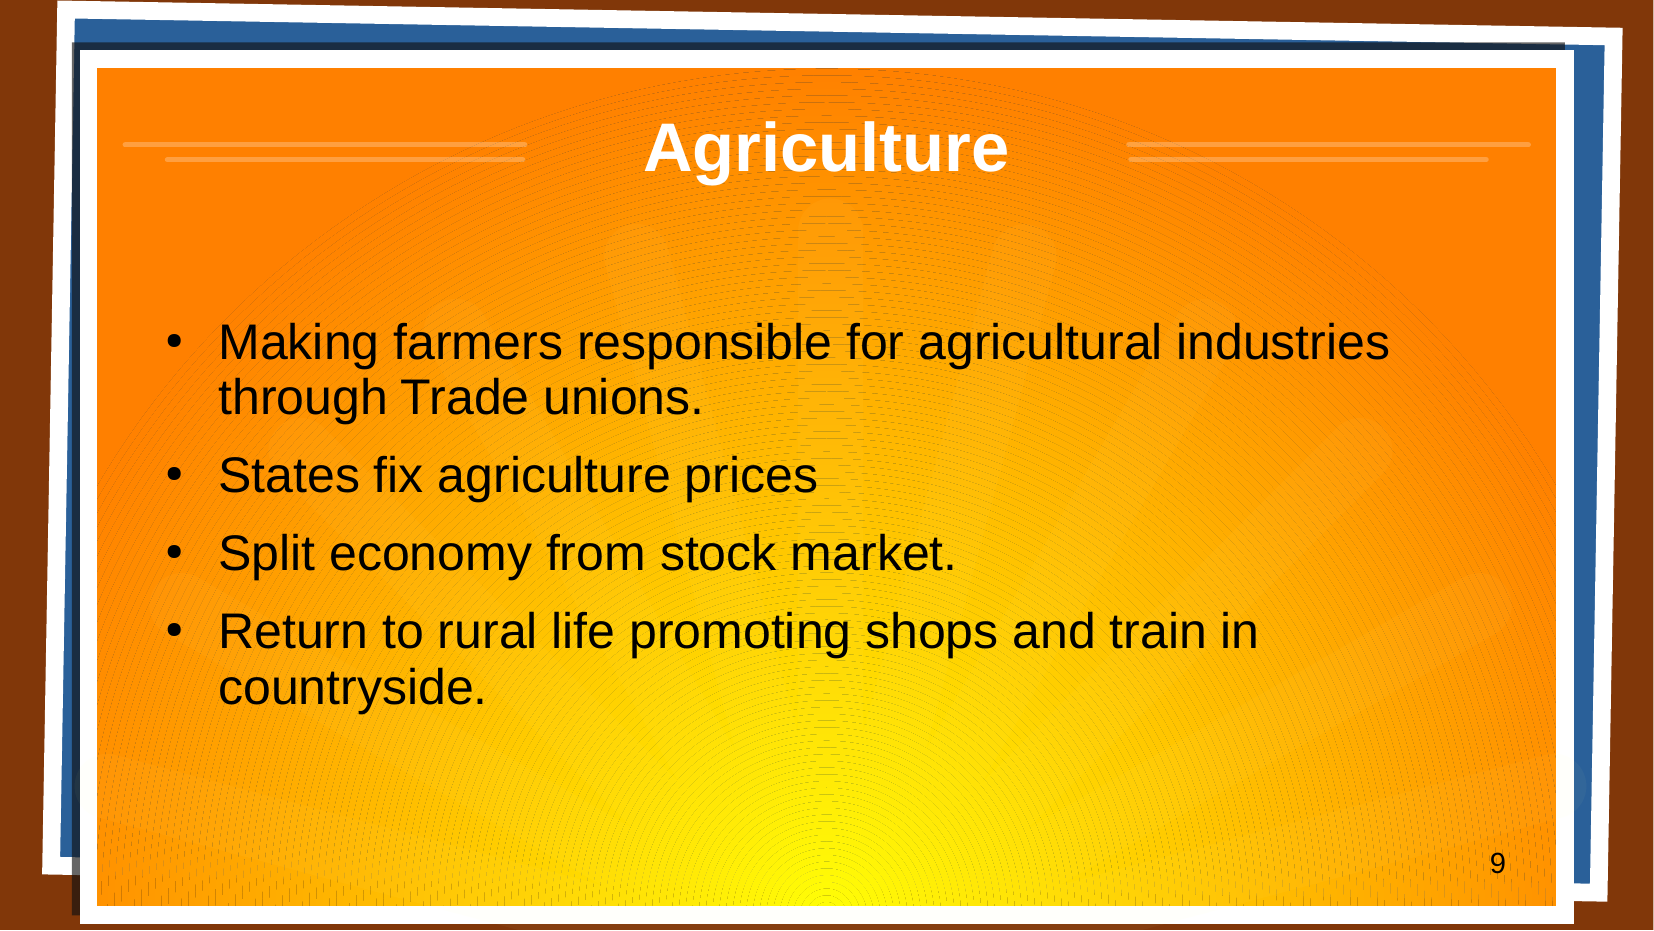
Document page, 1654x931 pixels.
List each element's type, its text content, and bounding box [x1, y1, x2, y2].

list Making farmers responsible for agricultural industries through Trade unions. States fix agriculture prices Split economy from stock market. Return to rural life promoting shops and train in countryside. [147, 236, 1506, 827]
title Agriculture [531, 73, 1123, 222]
